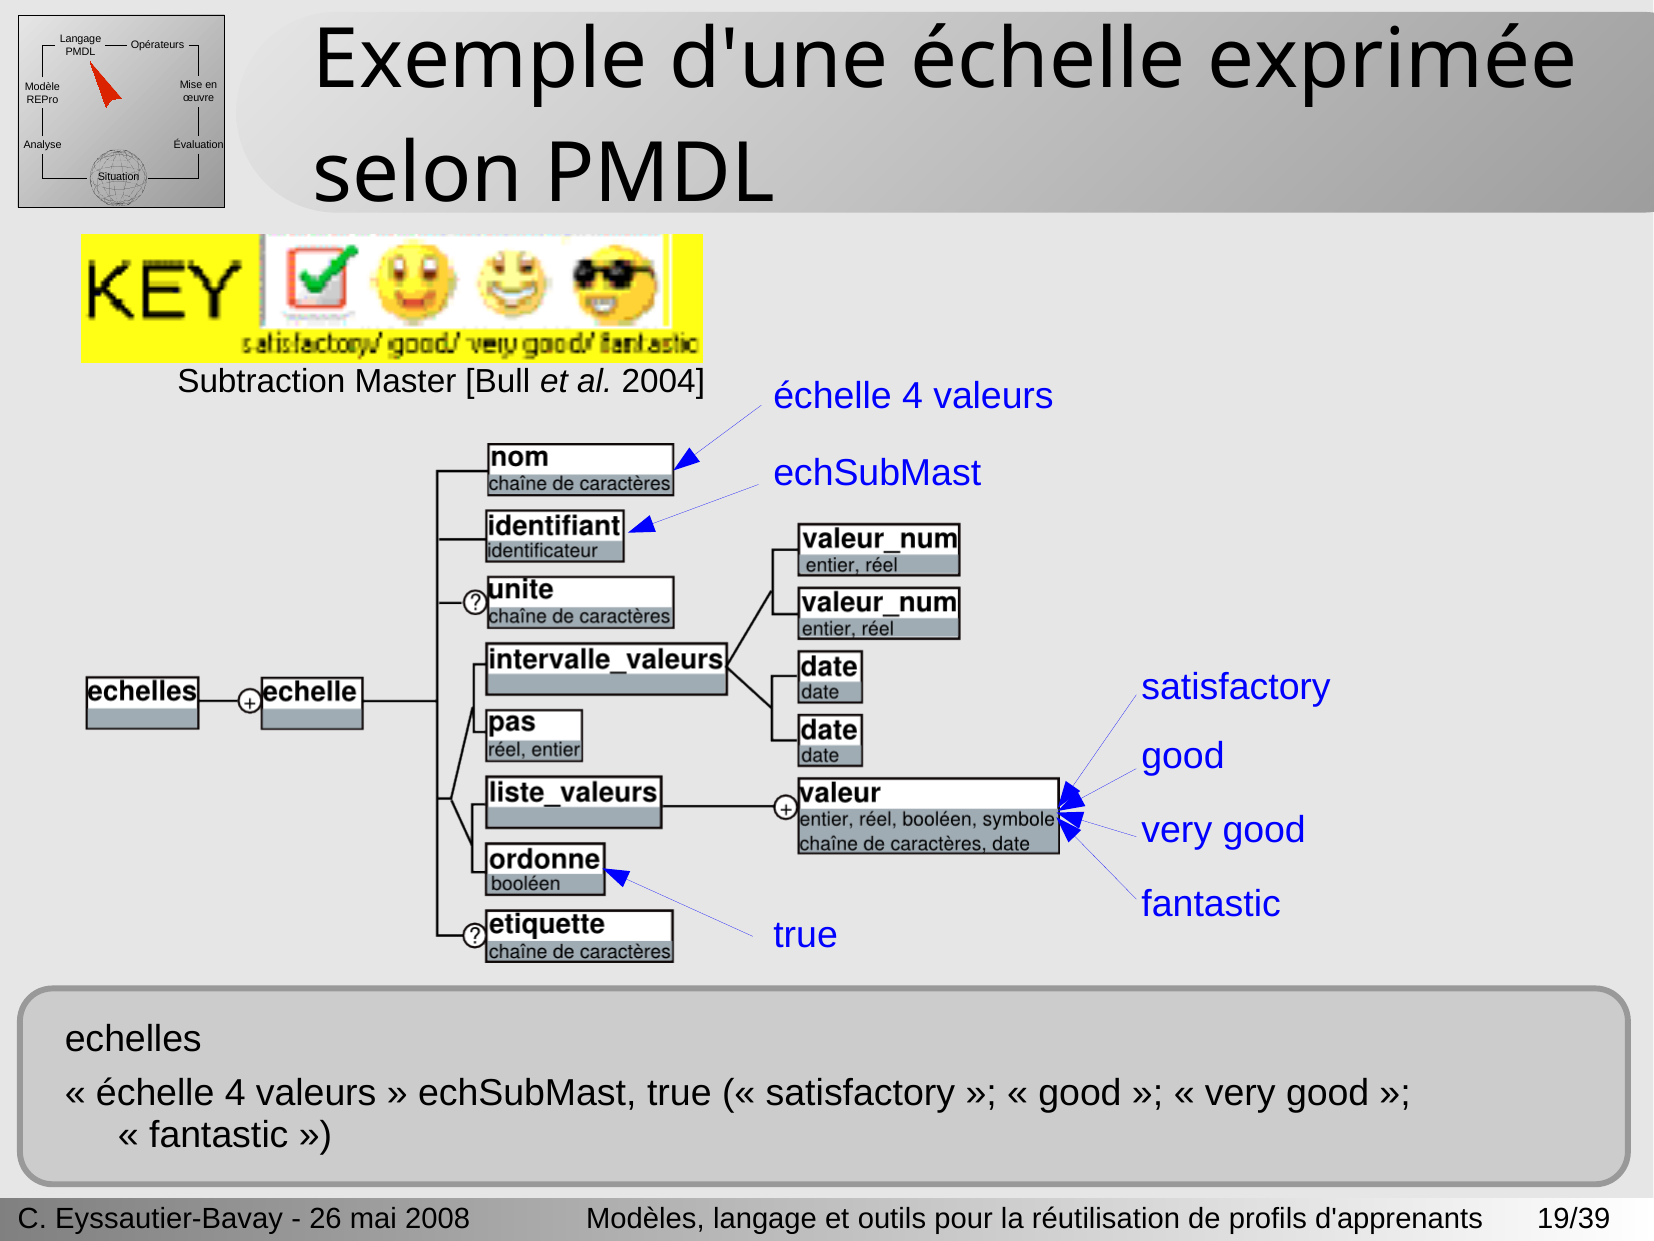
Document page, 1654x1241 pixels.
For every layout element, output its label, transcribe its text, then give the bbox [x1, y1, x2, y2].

text_box [90, 61, 122, 108]
text_box échelle 4 valeurs [758, 367, 1074, 429]
text_box good [1126, 727, 1258, 789]
text_box echSubMast [758, 444, 1020, 506]
text_box very good [1126, 801, 1352, 863]
chart [12, 13, 228, 213]
text_box fantastic [1126, 875, 1315, 937]
picture [81, 234, 703, 363]
text_box Subtraction Master [Bull et al. 2004] [162, 355, 720, 413]
text_box true [758, 906, 877, 968]
text_box satisfactory [1126, 657, 1366, 720]
text_box echelles « échelle 4 valeurs » echSubMast, true (« satisfactory »; « good »; « very good »; « fantastic ») [19, 988, 1628, 1185]
picture [82, 443, 1060, 963]
title Exemple d'une échelle exprimée selon PMDL [312, 11, 1654, 212]
